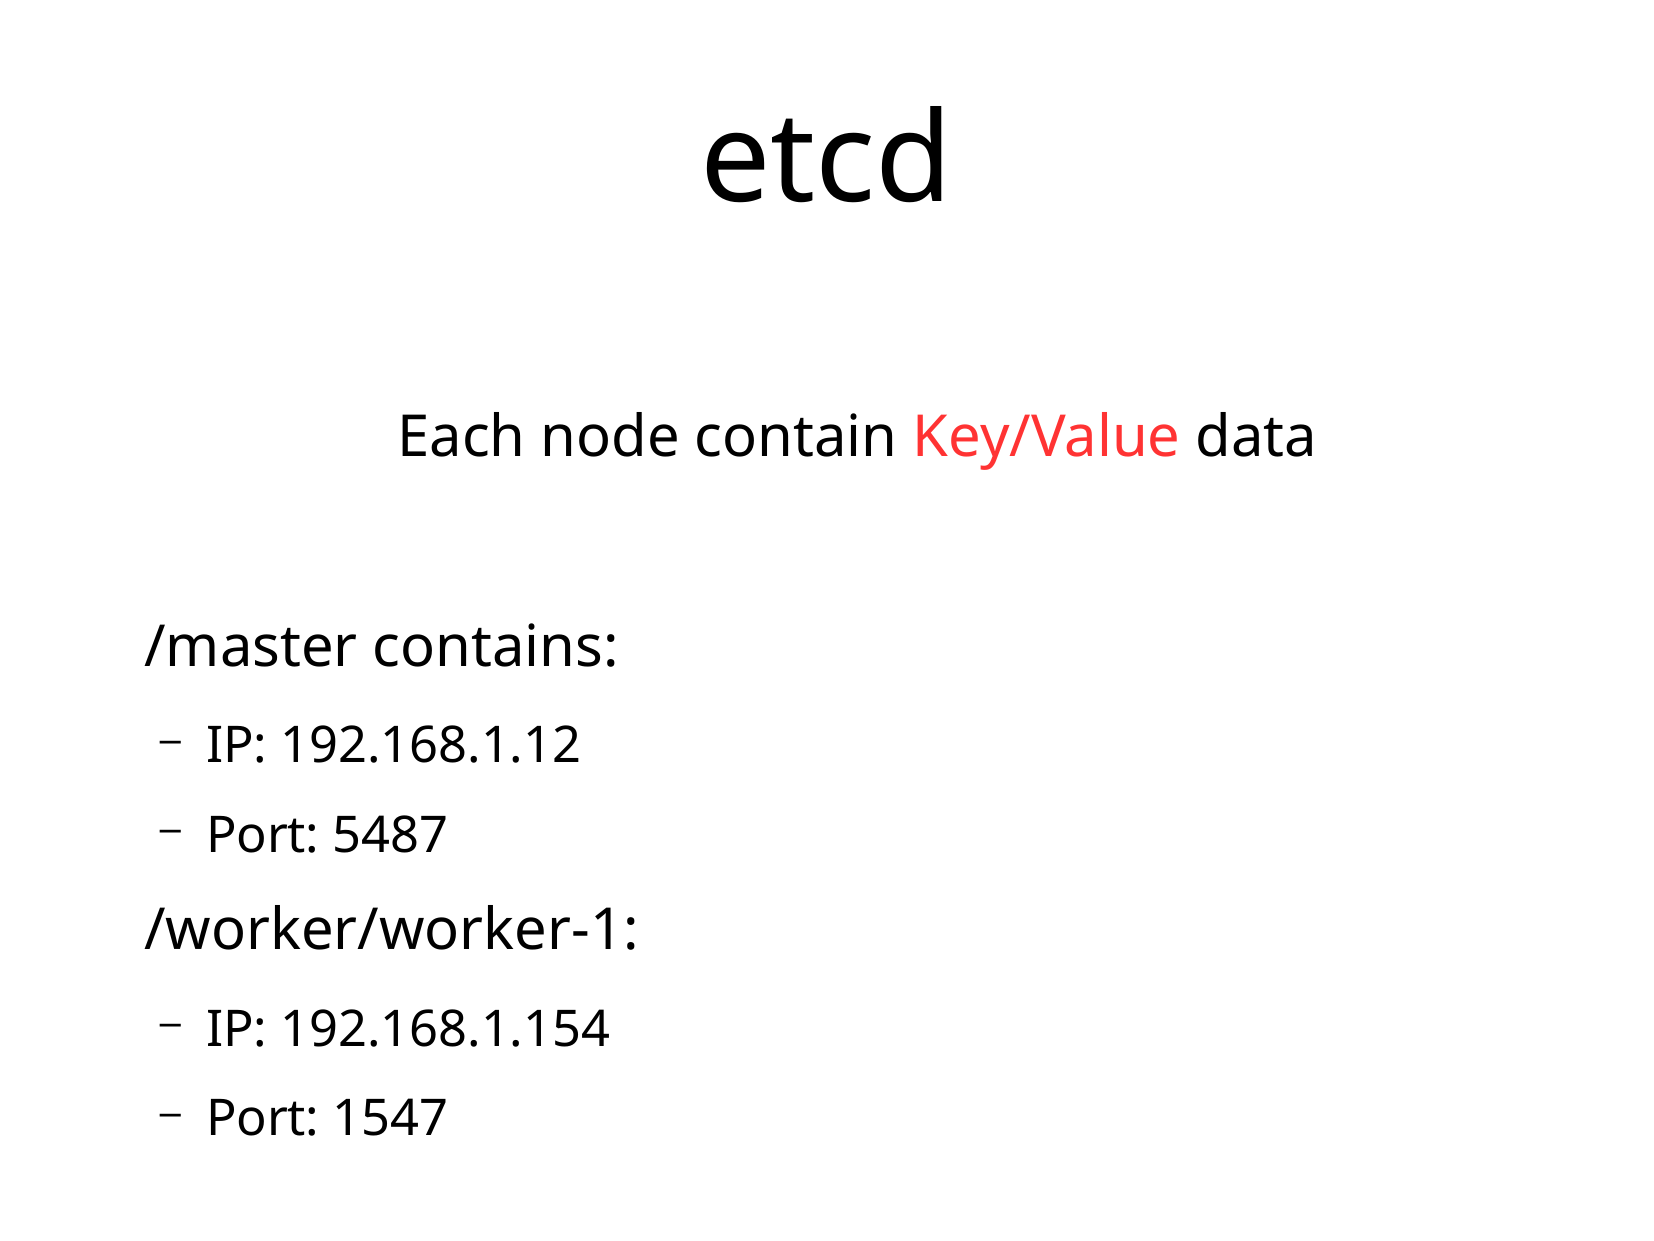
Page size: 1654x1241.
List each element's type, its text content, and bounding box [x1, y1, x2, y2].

list Each node contain Key/Value data /master contains: IP: 192.168.1.12 Port: 5487 /worker/worker-1: IP: 192.168.1.154 Port: 1547 [82, 290, 1571, 1155]
title etcd [82, 49, 1571, 257]
